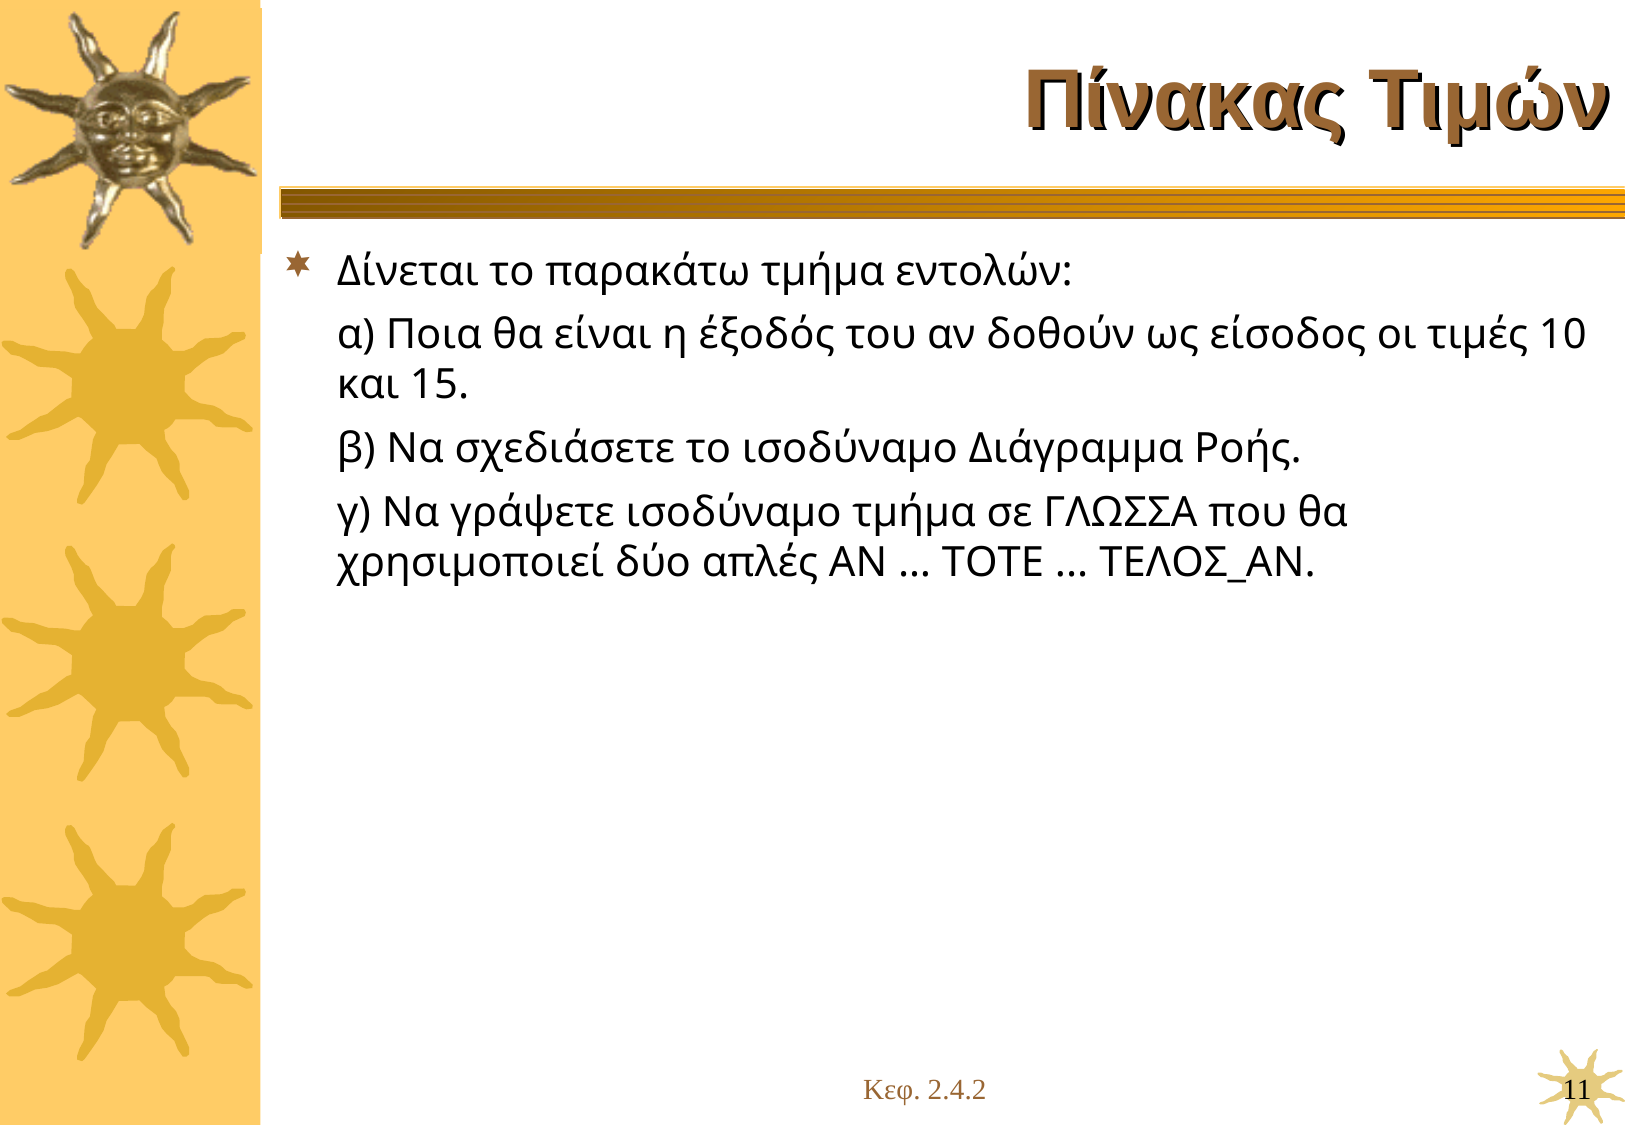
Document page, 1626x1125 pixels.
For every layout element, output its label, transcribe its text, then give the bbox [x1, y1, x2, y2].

text_box Πίνακας Τιμών [0, 1, 1625, 152]
picture [1, 152, 262, 254]
text_box Δίνεται το παρακάτω τμήμα εντολών: α) Ποια θα είναι η έξοδός του αν δοθούν ως είσοδος οι τιμές 10 και 15. β) Να σχεδιάσετε το ισοδύναμο Διάγραμμα Ροής. γ) Να γράψετε ισοδύναμο τμήμα σε ΓΛΩΣΣΑ που θα χρησιμοποιεί δύο απλές ΑΝ … ΤΟΤΕ ... ΤΕΛΟΣ_ΑΝ. [265, 236, 1626, 592]
